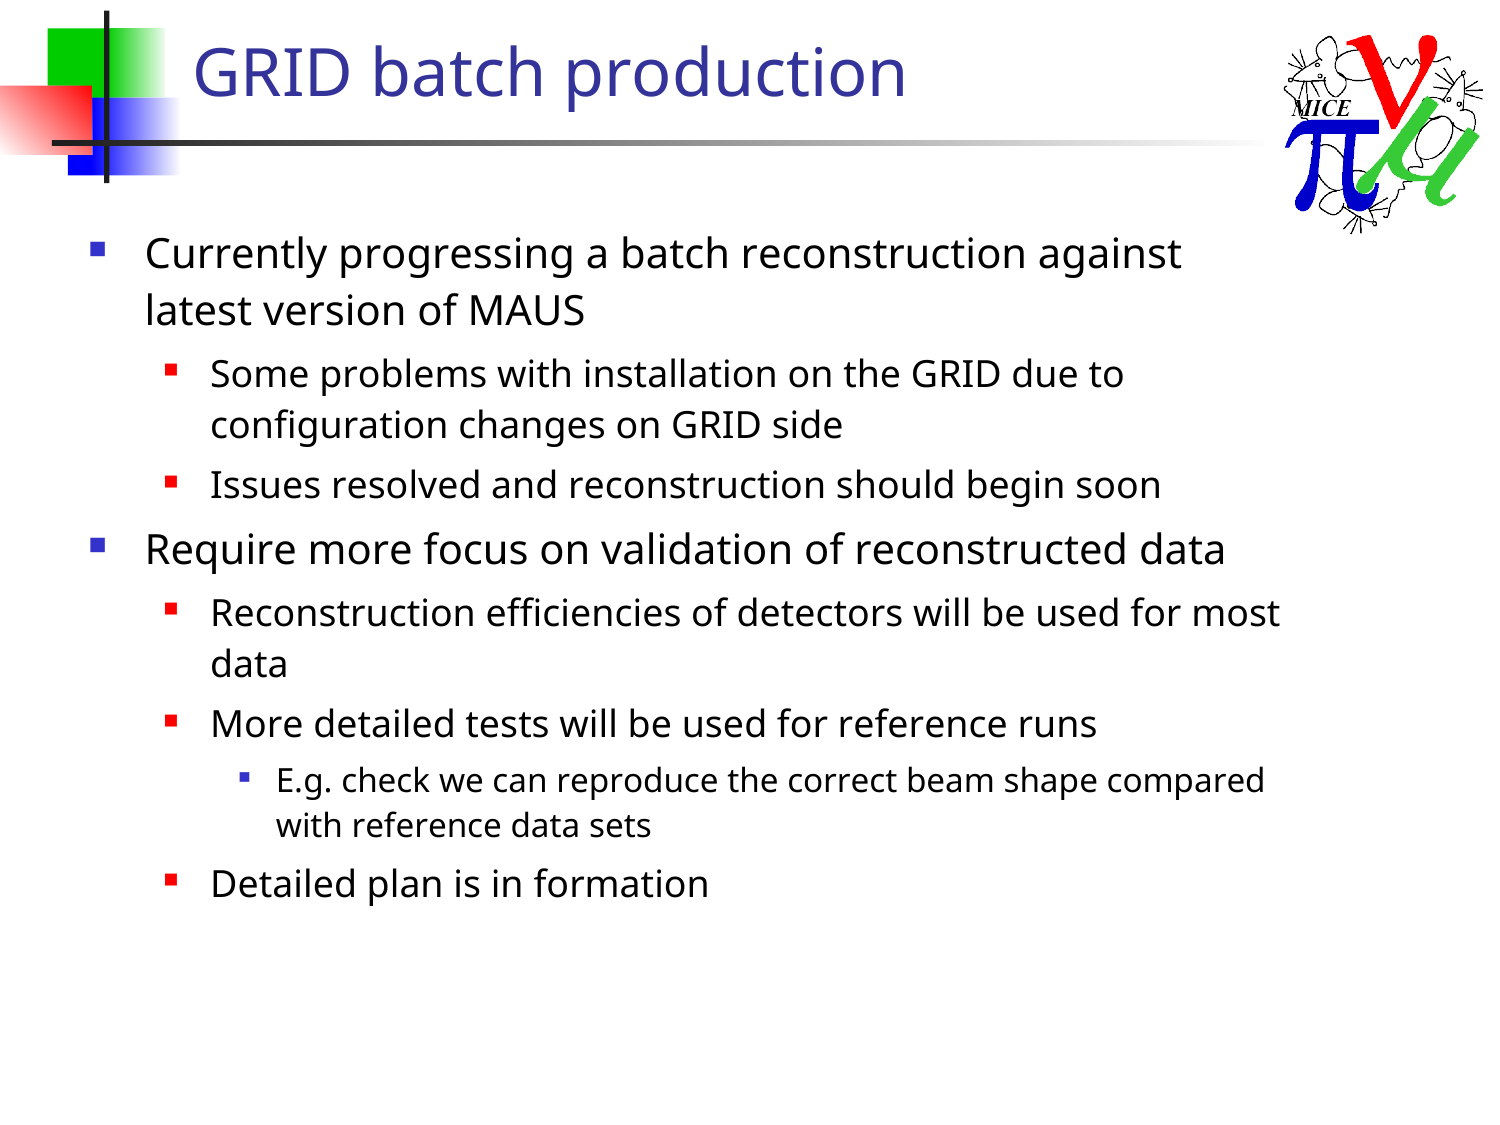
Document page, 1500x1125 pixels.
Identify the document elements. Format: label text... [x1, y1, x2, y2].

list Currently progressing a batch reconstruction against latest version of MAUS Some problems with installation on the GRID due to configuration changes on GRID side Issues resolved and reconstruction should begin soon Require more focus on validation of reconstructed data Reconstruction efficiencies of detectors will be used for most data More detailed tests will be used for reference runs E.g. check we can reproduce the correct beam shape compared with reference data sets Detailed plan is in formation [88, 224, 1293, 967]
title GRID batch production [191, 0, 1471, 164]
picture [1264, 5, 1500, 251]
